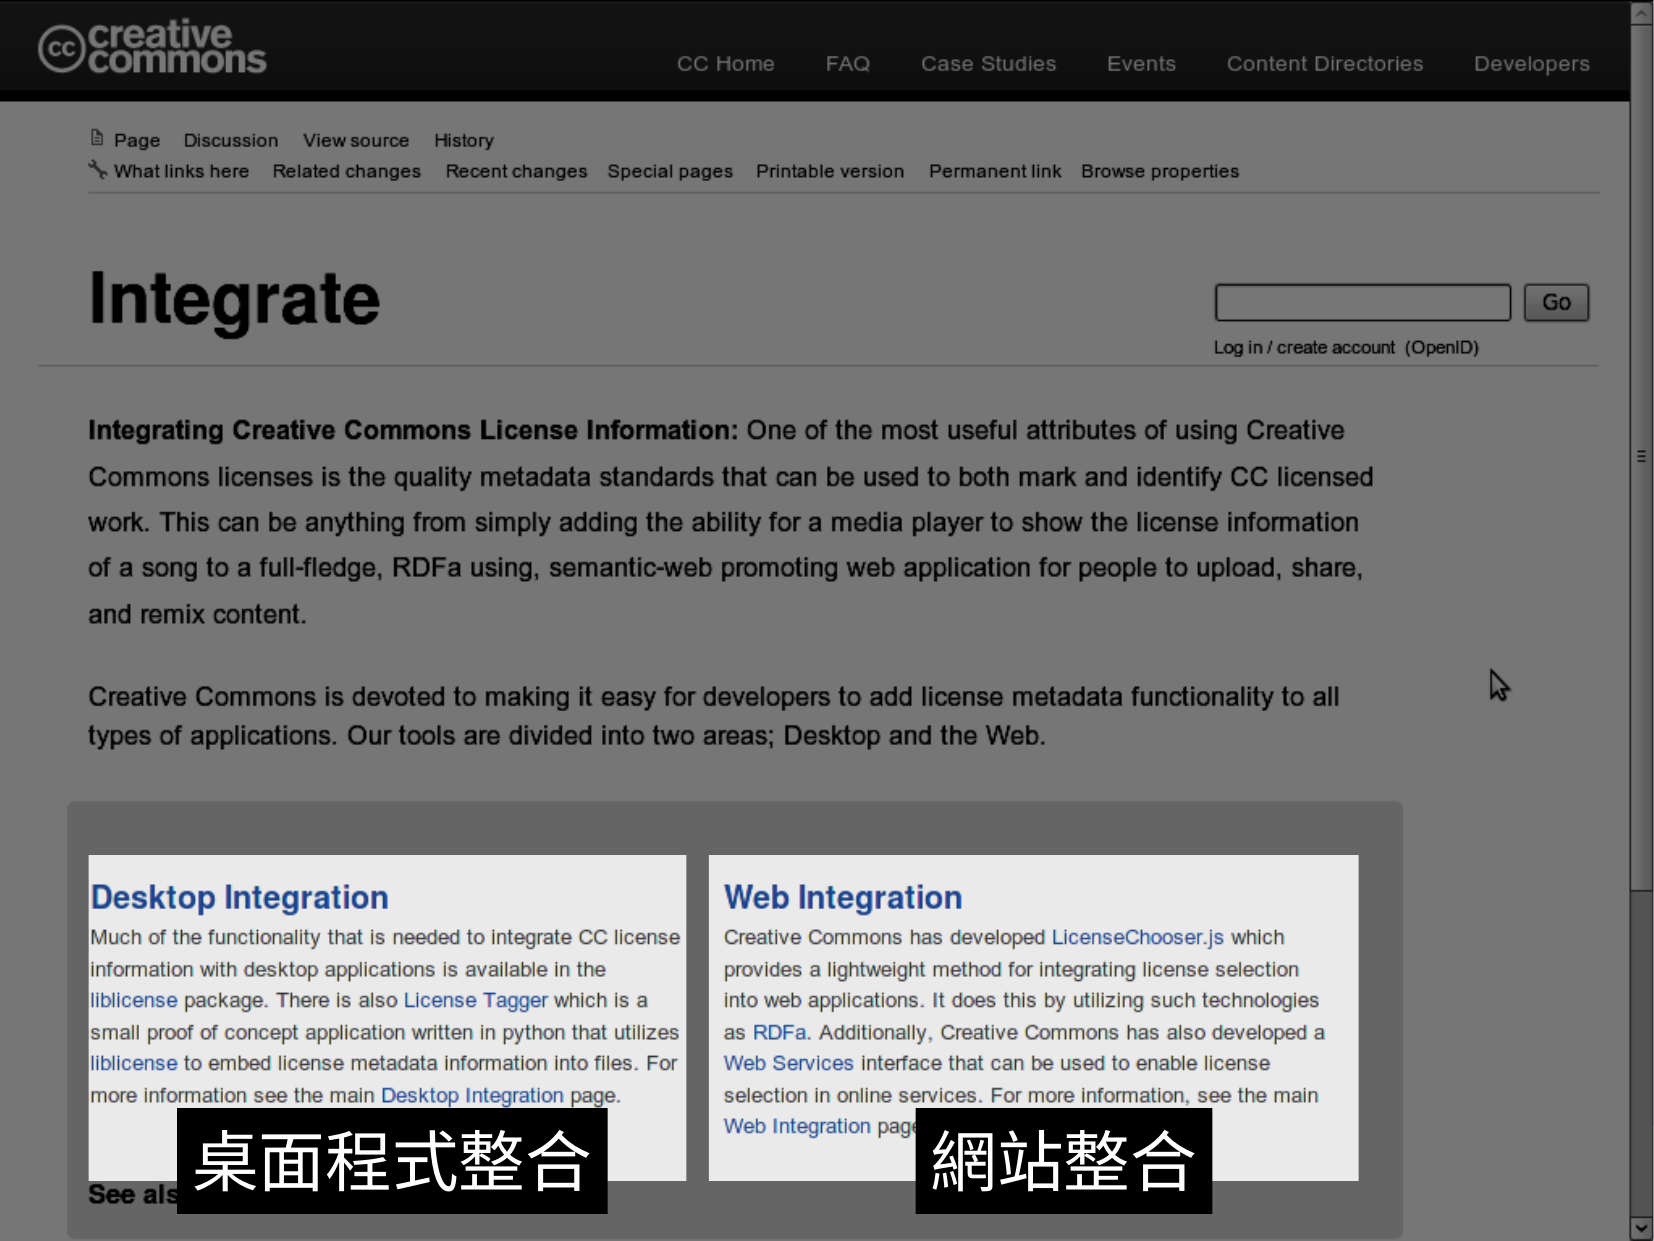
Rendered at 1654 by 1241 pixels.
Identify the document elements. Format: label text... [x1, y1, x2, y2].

picture [0, 0, 1654, 1241]
text_box 桌面程式整合 [177, 1108, 608, 1211]
text_box 網站整合 [915, 1108, 1213, 1211]
